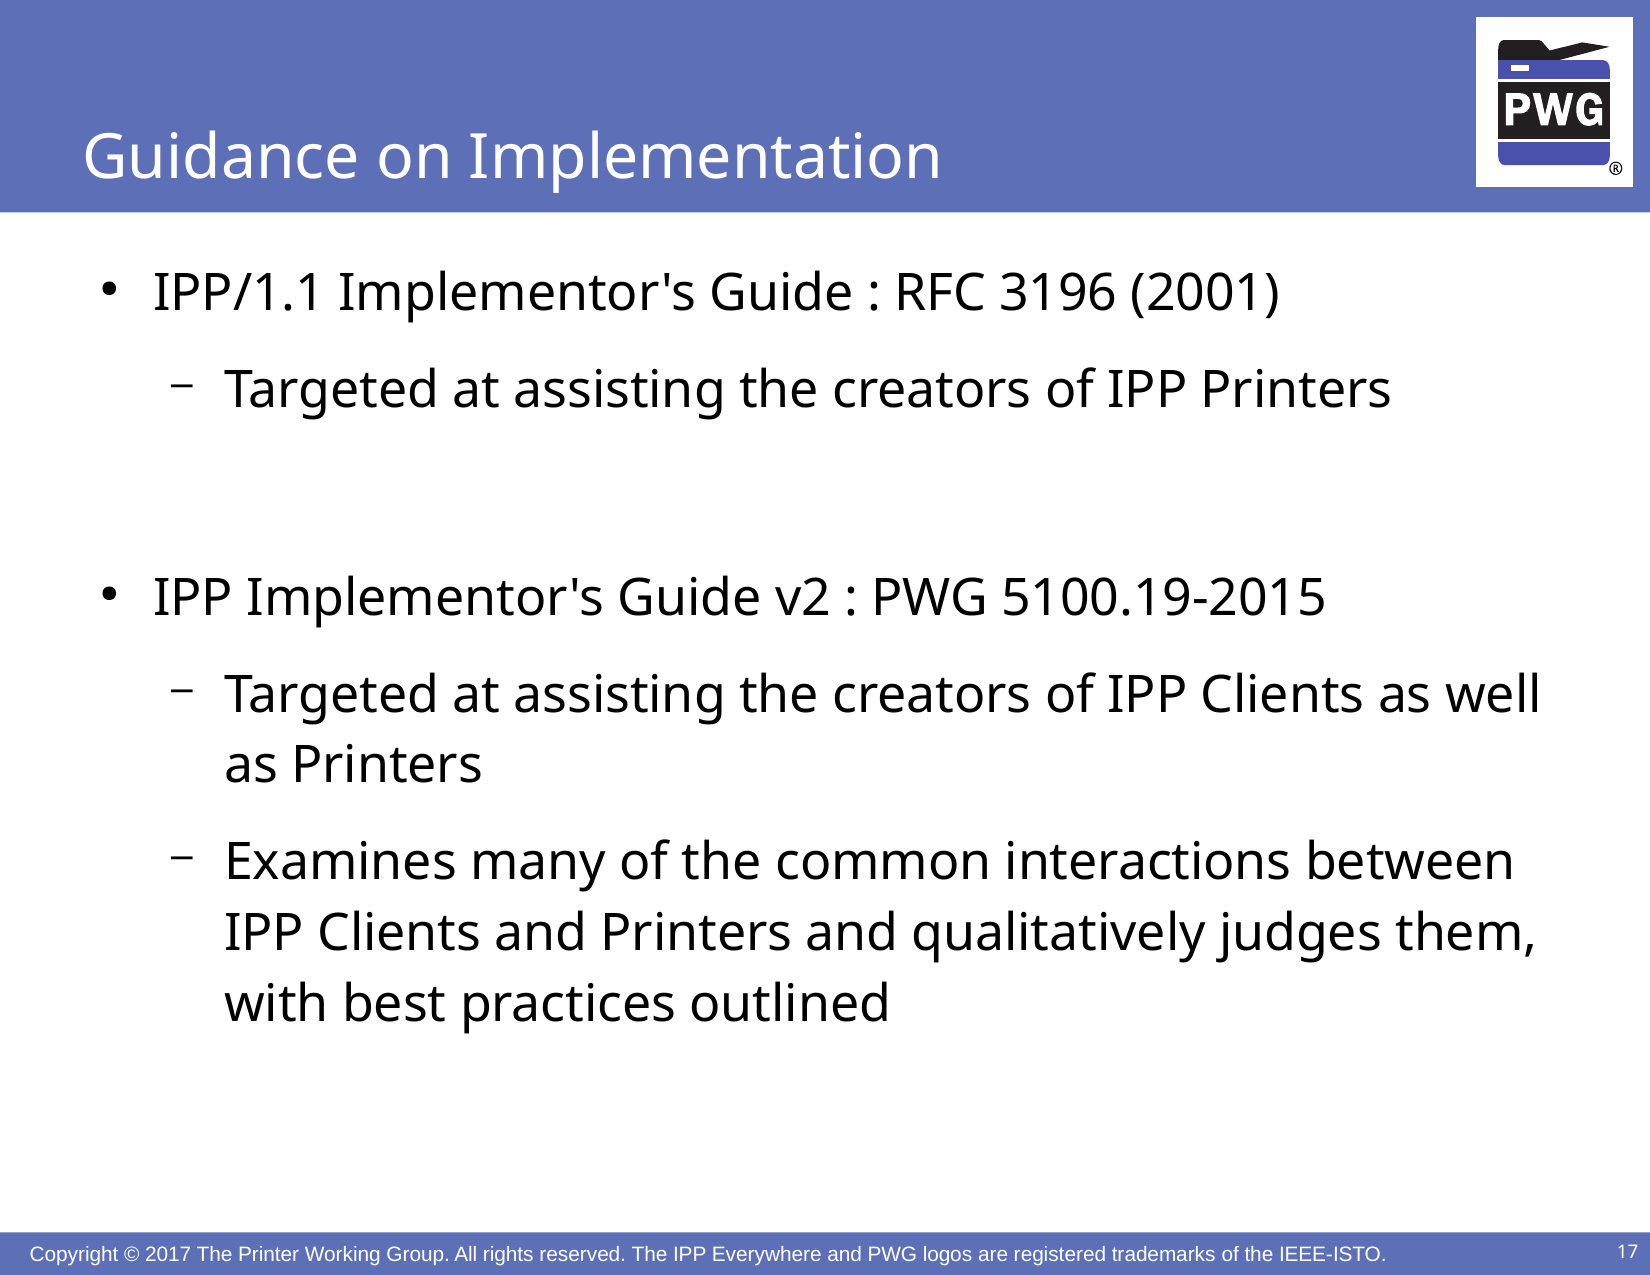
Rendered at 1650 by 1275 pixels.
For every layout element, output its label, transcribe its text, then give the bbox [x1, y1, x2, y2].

list IPP/1.1 Implementor's Guide : RFC 3196 (2001) Targeted at assisting the creators of IPP Printers IPP Implementor's Guide v2 : PWG 5100.19-2015 Targeted at assisting the creators of IPP Clients as well as Printers Examines many of the common interactions between IPP Clients and Printers and qualitatively judges them, with best practices outlined [82, 254, 1568, 1233]
title Guidance on Implementation [82, 8, 1449, 198]
